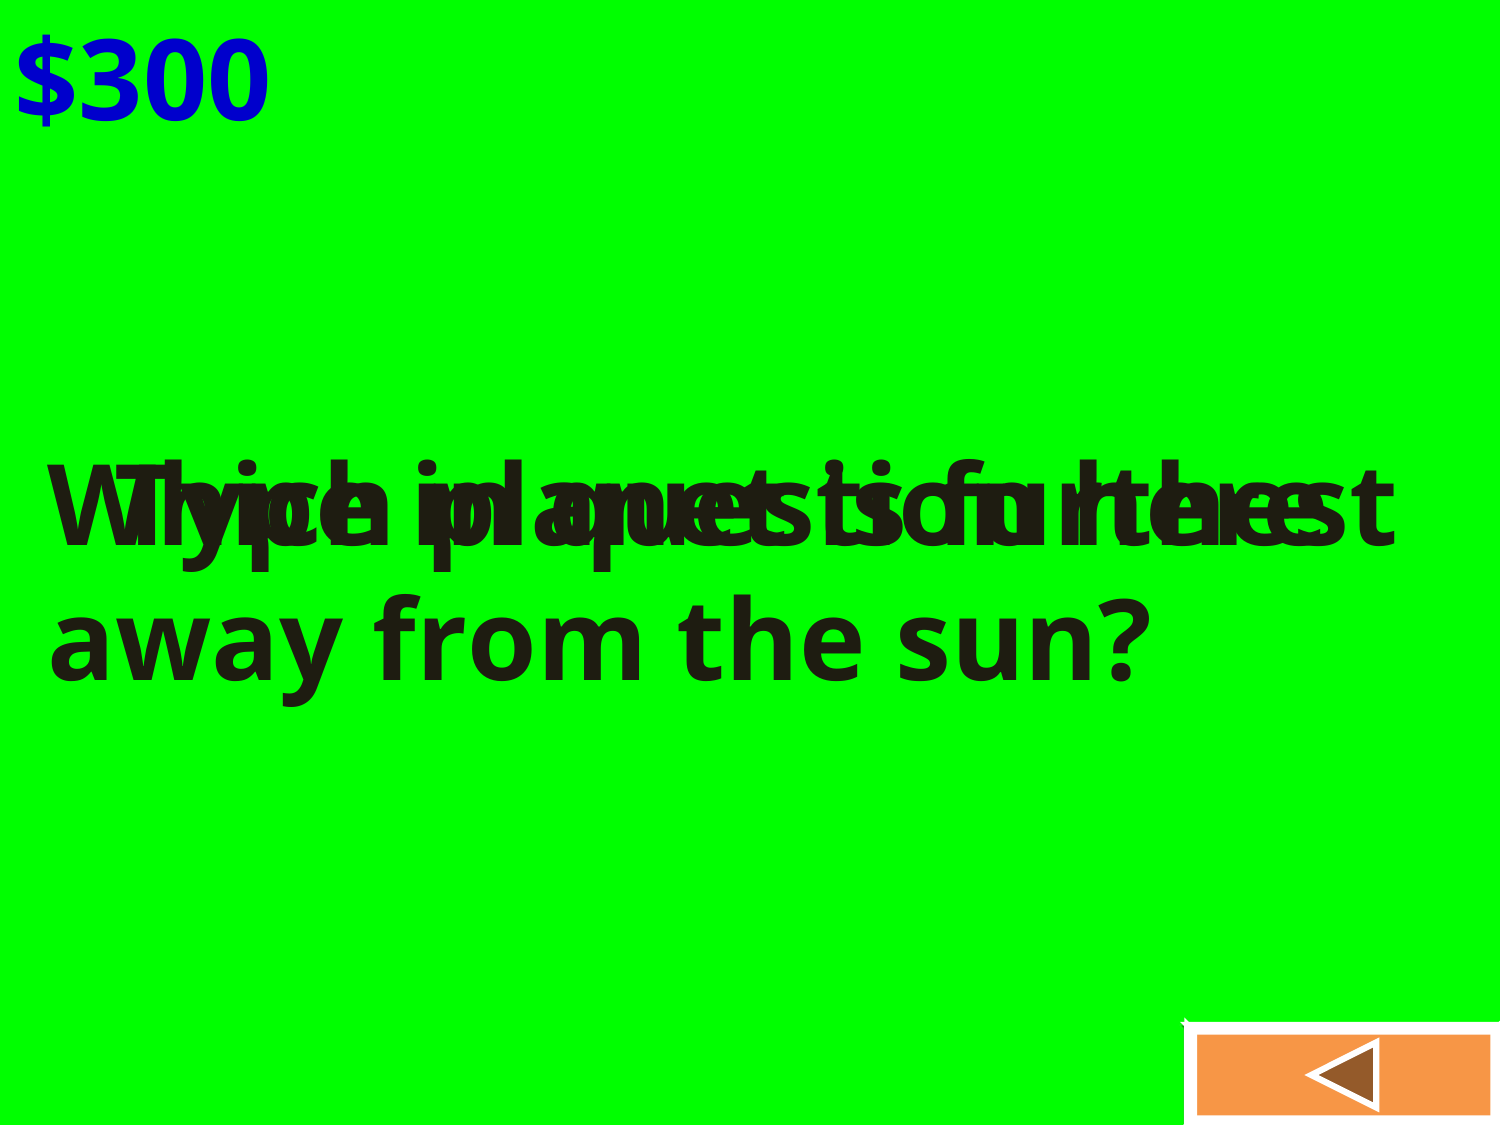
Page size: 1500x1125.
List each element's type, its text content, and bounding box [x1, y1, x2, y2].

text_box Which planet is furthest away from the sun? [32, 425, 1498, 711]
text_box $300 [0, 0, 1426, 151]
text_box Type in question here [99, 424, 1500, 576]
text_box [1189, 1025, 1500, 1125]
